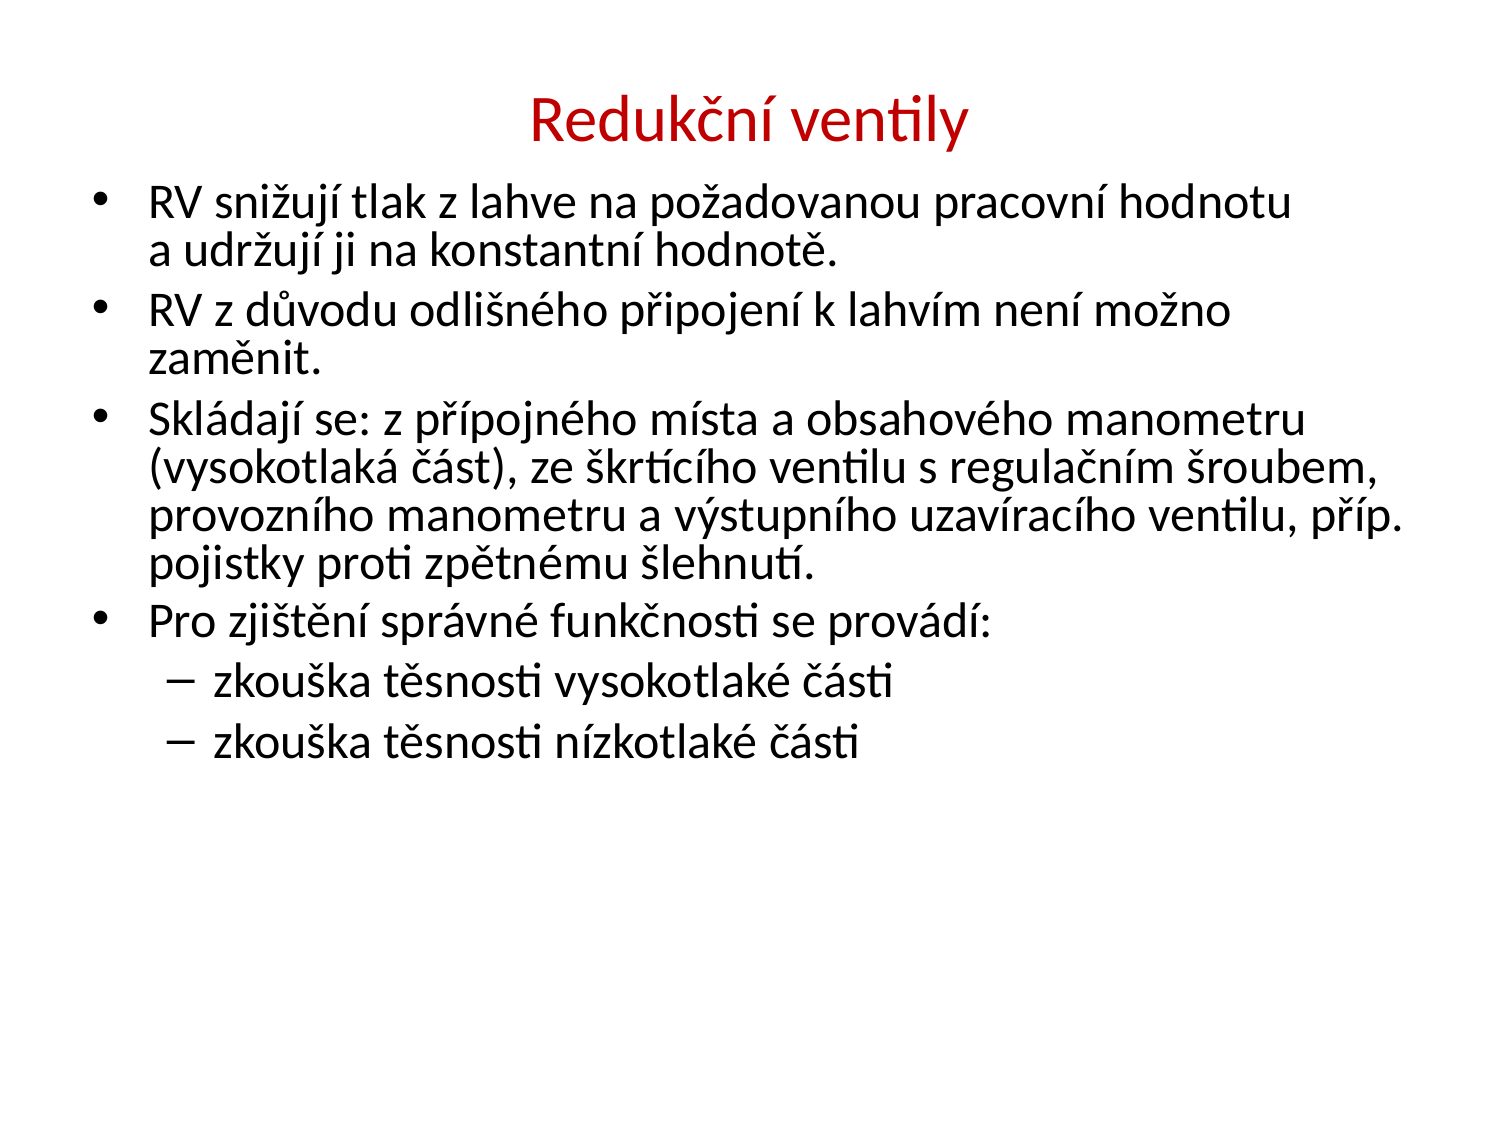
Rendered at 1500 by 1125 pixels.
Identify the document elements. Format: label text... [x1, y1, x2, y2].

title Redukční ventily [75, 45, 1426, 185]
list RV snižují tlak z lahve na požadovanou pracovní hodnotu a udržují ji na konstantní hodnotě. RV z důvodu odlišného připojení k lahvím není možno zaměnit. Skládají se: z přípojného místa a obsahového manometru (vysokotlaká část), ze škrtícího ventilu s regulačním šroubem, provozního manometru a výstupního uzavíracího ventilu, příp. pojistky proti zpětnému šlehnutí. Pro zjištění správné funkčnosti se provádí: zkouška těsnosti vysokotlaké části zkouška těsnosti nízkotlaké části [76, 172, 1427, 1010]
